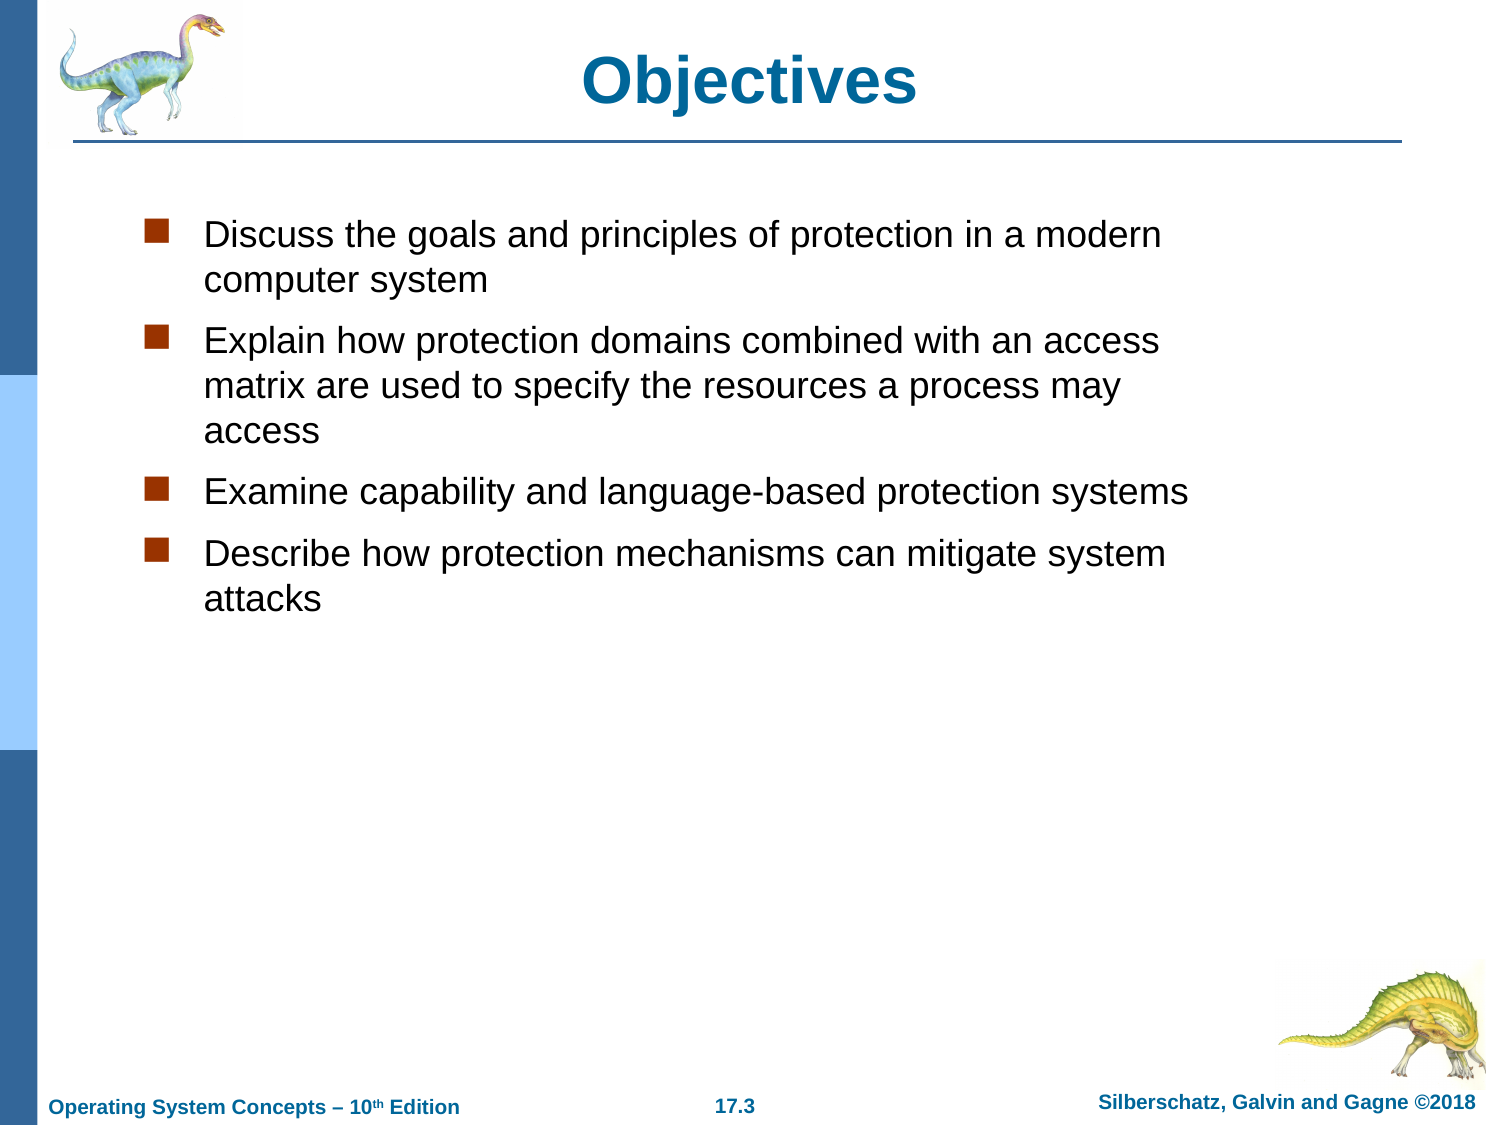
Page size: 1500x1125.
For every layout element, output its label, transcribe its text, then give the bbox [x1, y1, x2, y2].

picture [1275, 959, 1486, 1090]
title Objectives [75, 29, 1426, 125]
picture [1415, 1094, 1423, 1099]
list Discuss the goals and principles of protection in a modern computer system Explain how protection domains combined with an access matrix are used to specify the resources a process may access Examine capability and language-based protection systems Describe how protection mechanisms can mitigate system attacks [132, 202, 1256, 946]
picture [46, 0, 243, 149]
